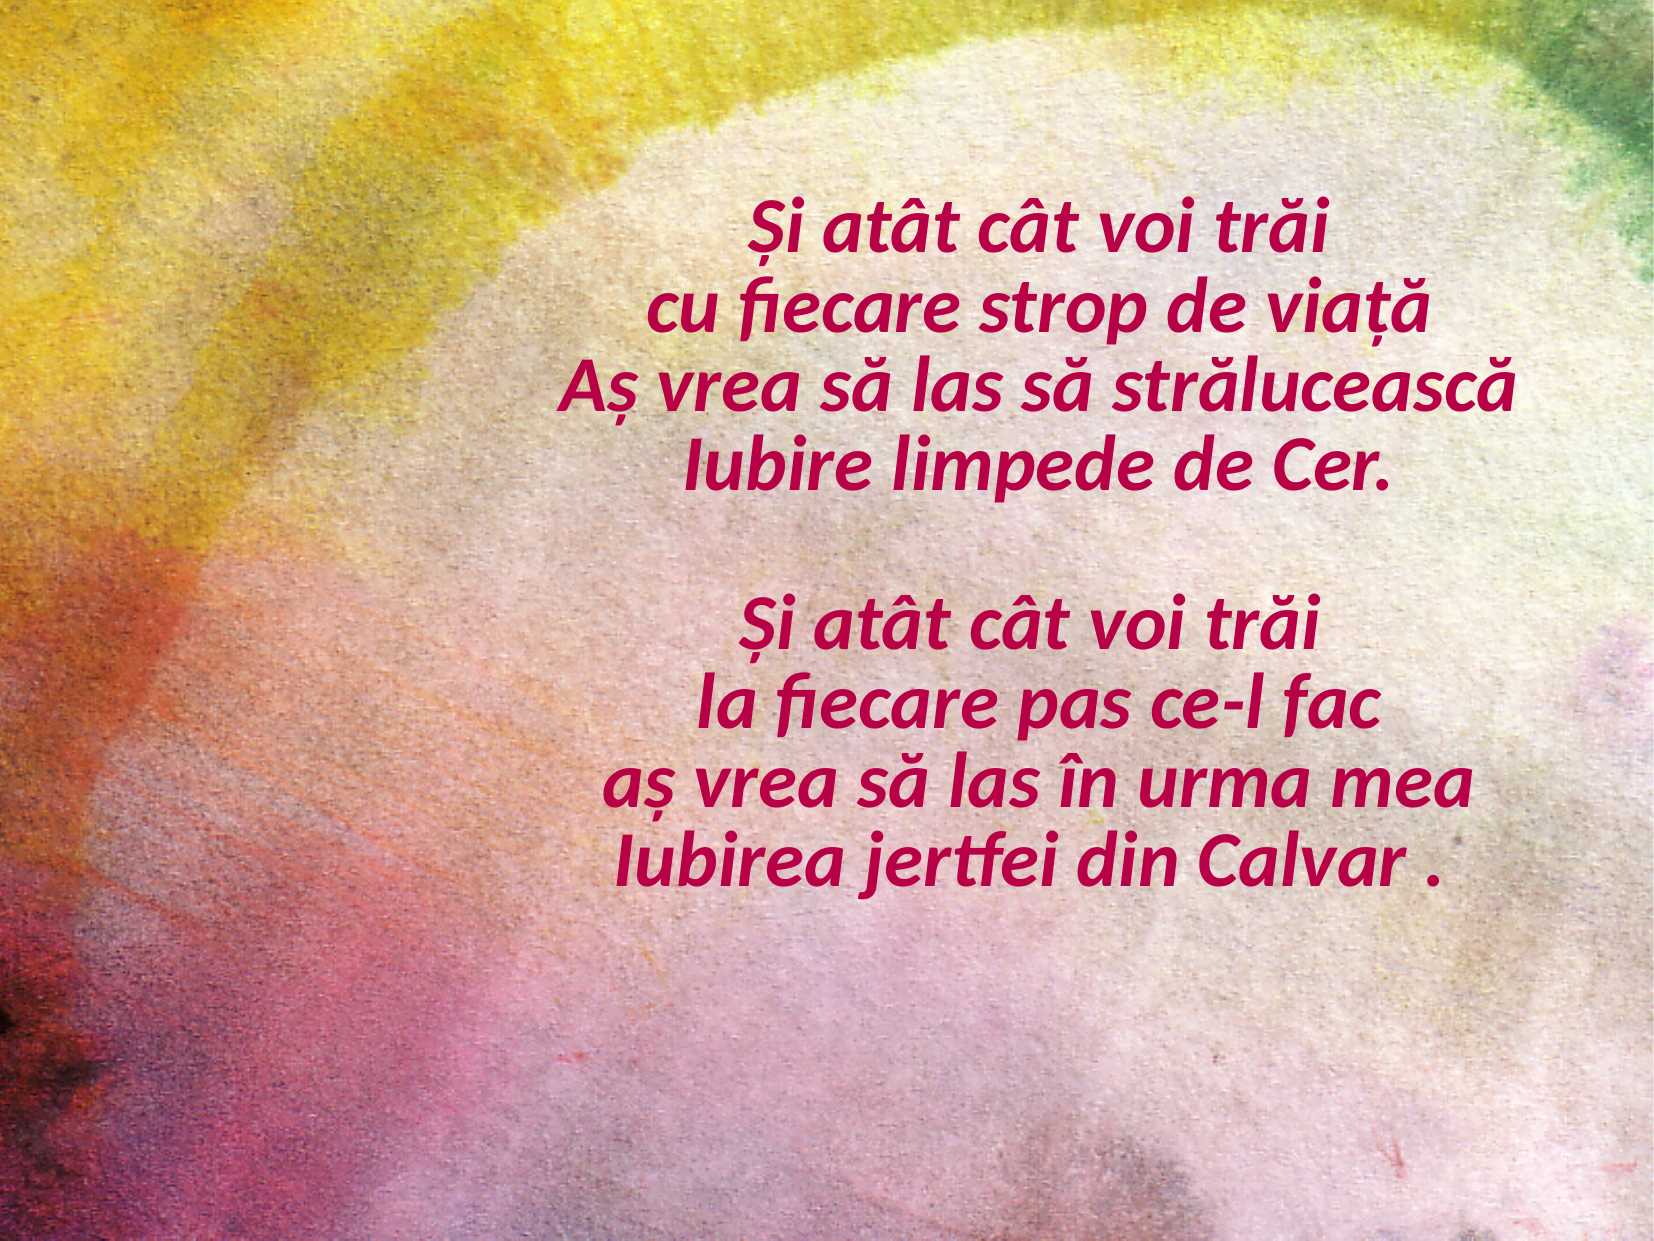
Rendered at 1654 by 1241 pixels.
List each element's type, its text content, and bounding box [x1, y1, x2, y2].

picture [0, 0, 1654, 1241]
text_box Şi atât cât voi trăi cu fiecare strop de viaţă Aş vrea să las să strălucească Iubire limpede de Cer. Şi atât cât voi trăi la fiecare pas ce-l fac aş vrea să las în urma mea Iubirea jertfei din Calvar . [312, 186, 1654, 1072]
